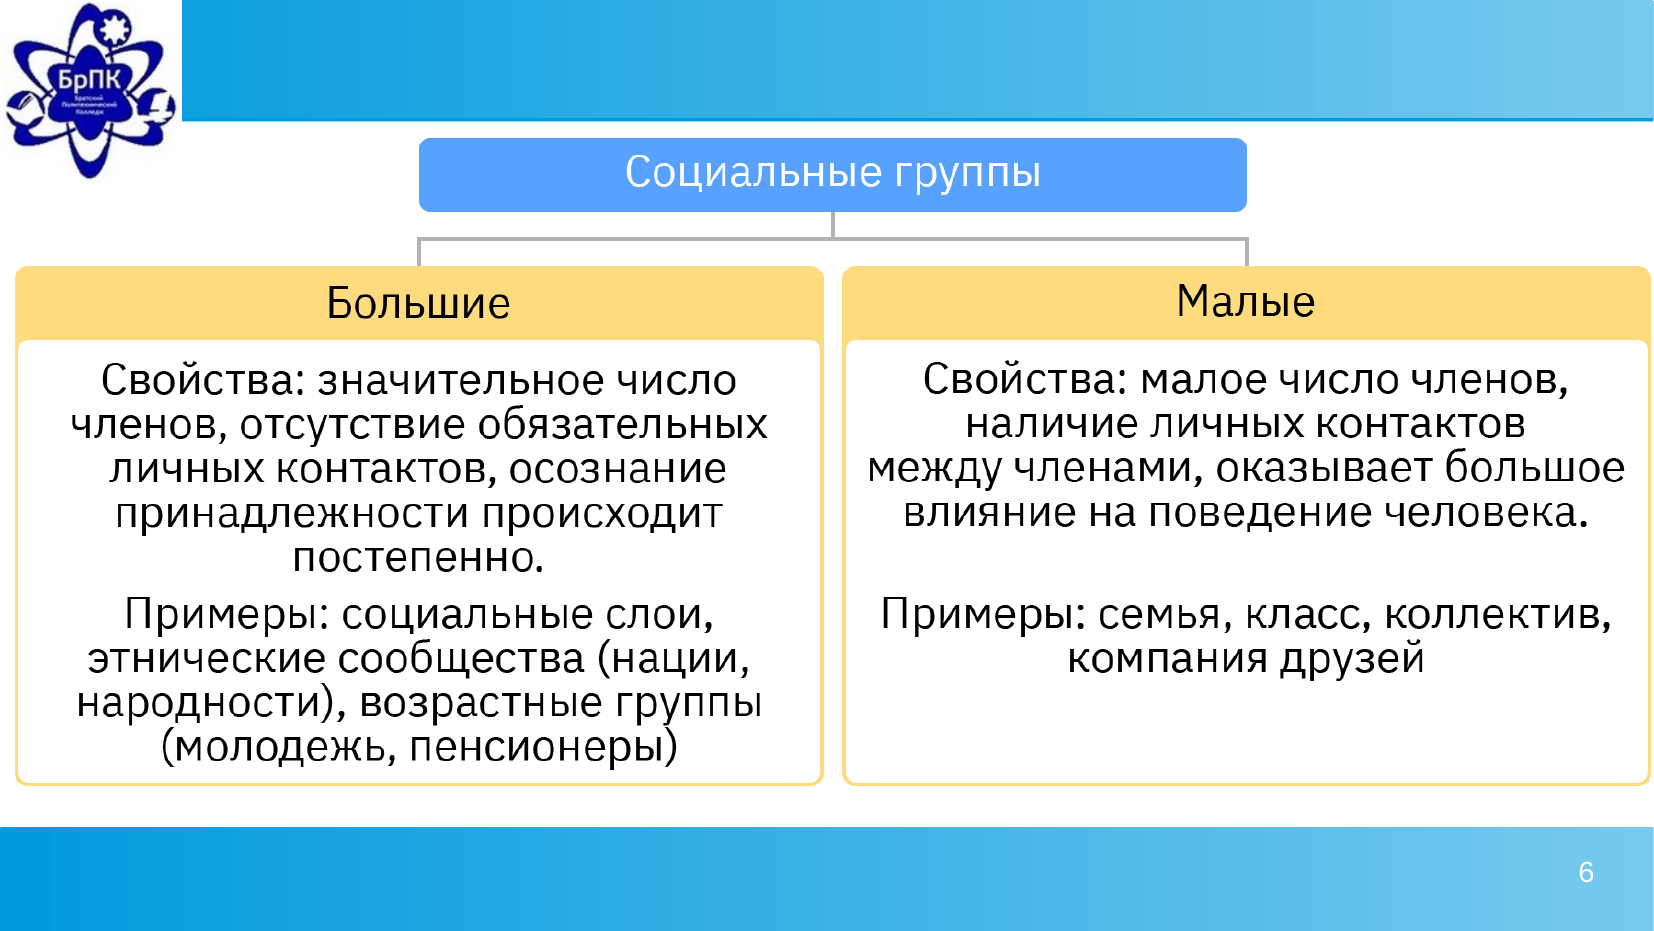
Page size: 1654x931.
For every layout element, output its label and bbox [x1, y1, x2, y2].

picture [0, 0, 1654, 795]
